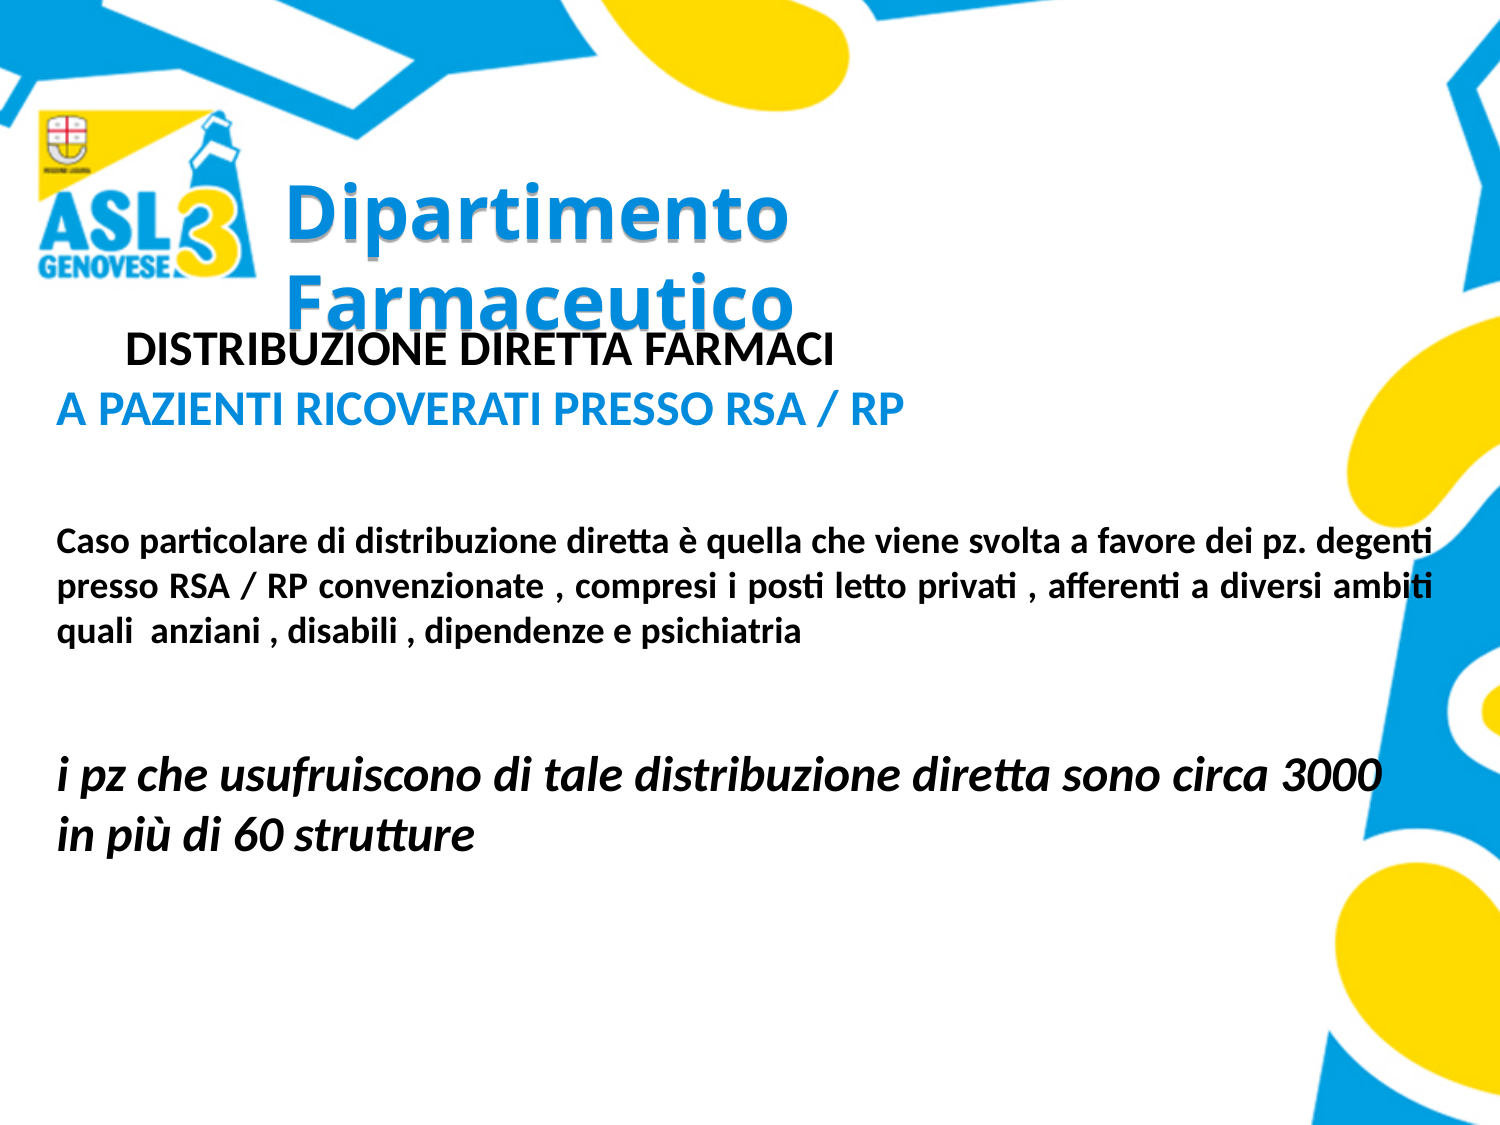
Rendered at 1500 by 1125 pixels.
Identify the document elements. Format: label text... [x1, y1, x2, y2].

title Dipartimento Farmaceutico [268, 157, 1331, 274]
text_box DISTRIBUZIONE DIRETTA FARMACI A PAZIENTI RICOVERATI PRESSO RSA / RP [41, 308, 1415, 733]
text_box Caso particolare di distribuzione diretta è quella che viene svolta a favore dei pz. degenti presso RSA / RP convenzionate , compresi i posti letto privati , afferenti a diversi ambiti quali anziani , disabili , dipendenze e psichiatria i pz che usufruiscono di tale distribuzione diretta sono circa 3000 in più di 60 strutture [42, 509, 1450, 869]
